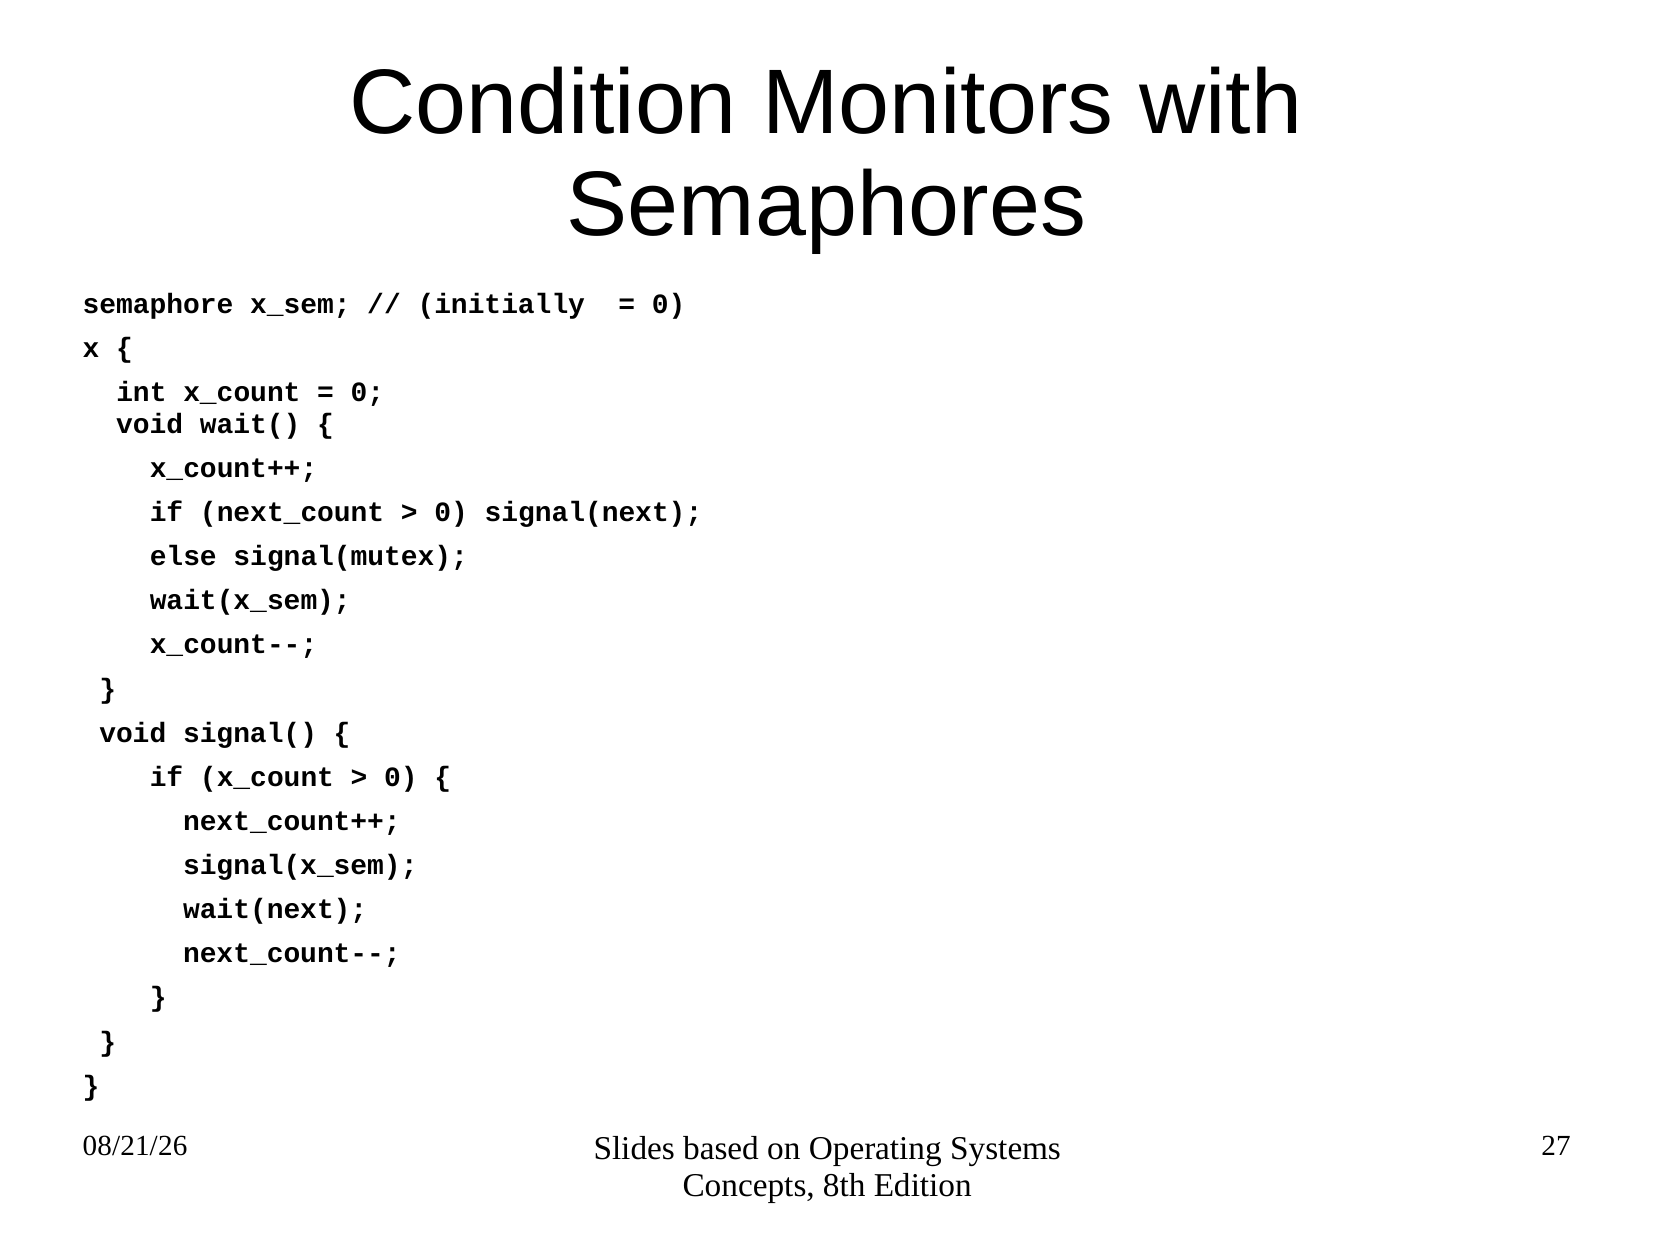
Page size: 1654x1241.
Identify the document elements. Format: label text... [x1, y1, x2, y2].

list semaphore x_sem; // (initially = 0) x { int x_count = 0; void wait() { x_count++; if (next_count > 0) signal(next); else signal(mutex); wait(x_sem); x_count--; } void signal() { if (x_count > 0) { next_count++; signal(x_sem); wait(next); next_count--; } } } [82, 290, 1571, 1109]
title Condition Monitors with Semaphores [82, 49, 1571, 257]
